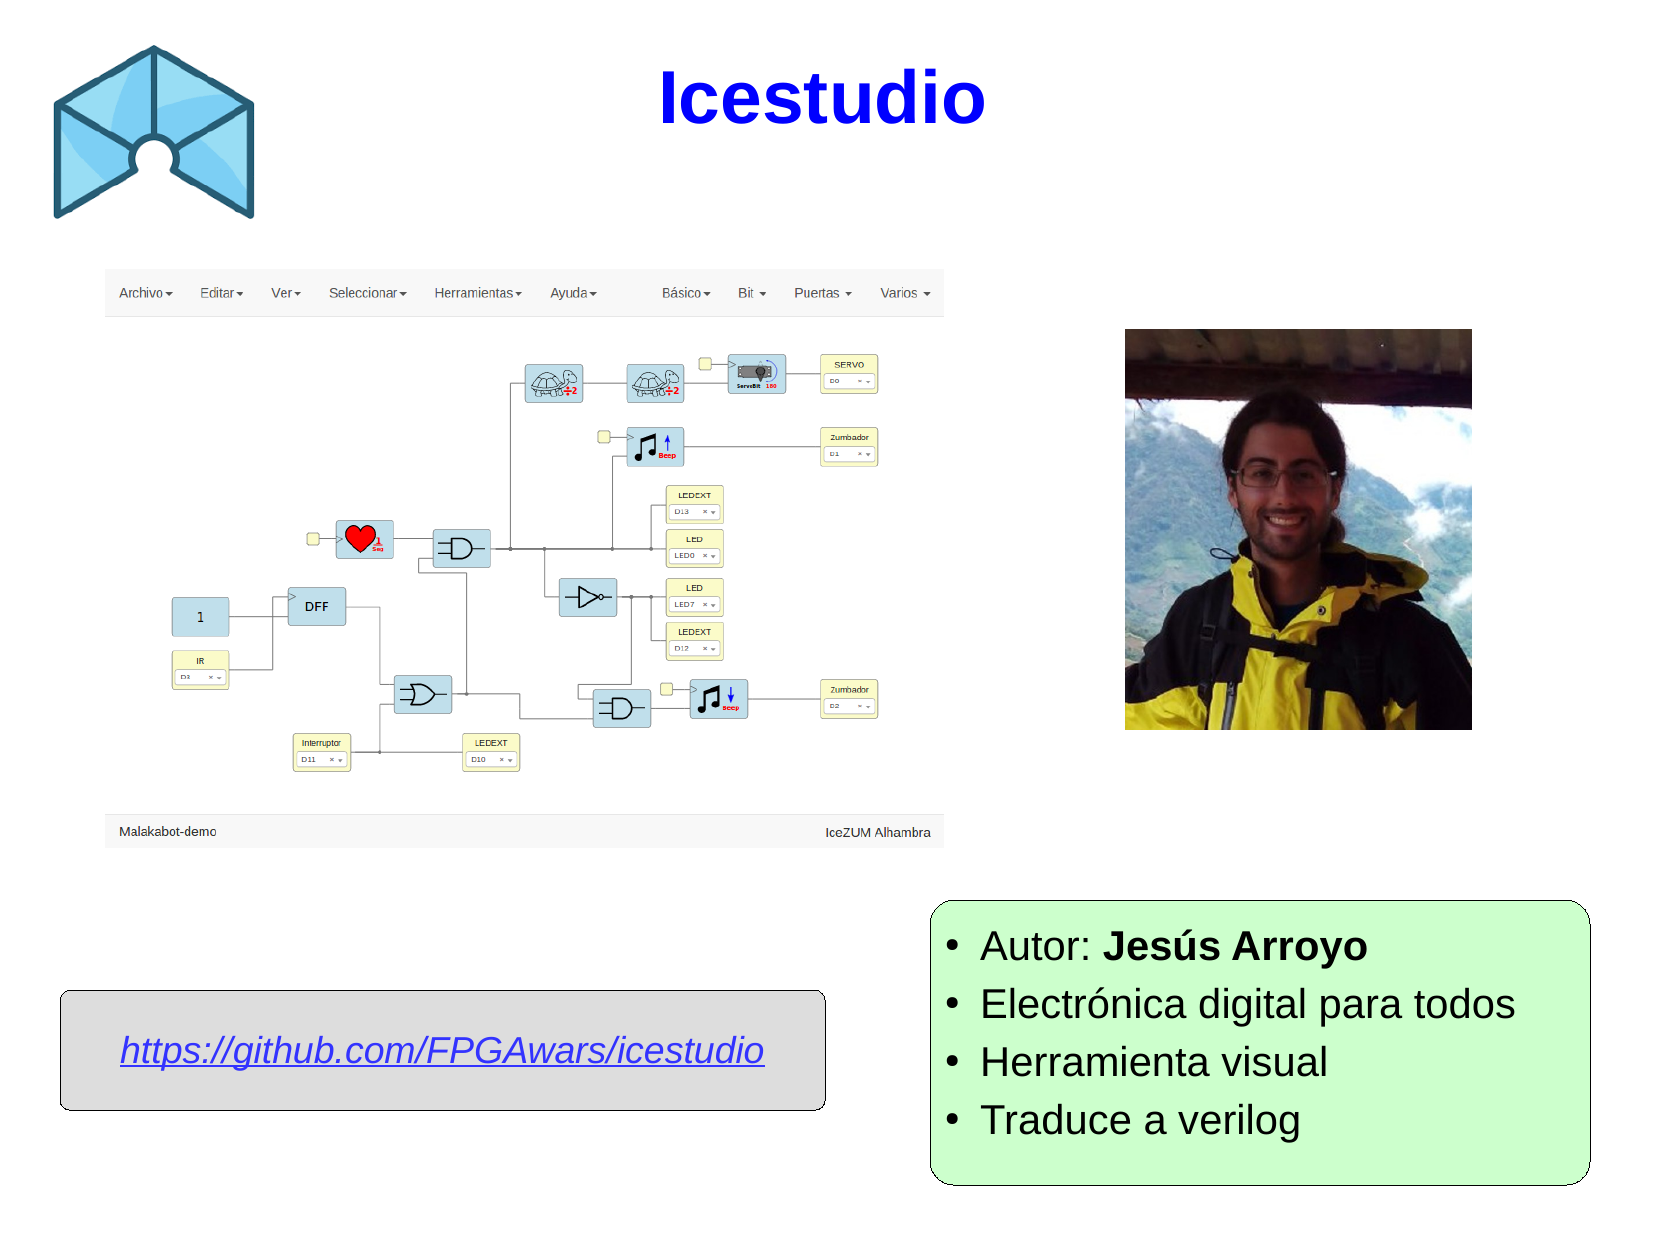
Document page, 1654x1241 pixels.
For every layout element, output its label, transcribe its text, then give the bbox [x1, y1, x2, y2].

text_box Icestudio [262, 45, 1571, 151]
text_box Autor: Jesús Arroyo Electrónica digital para todos Herramienta visual Traduce a verilog [930, 915, 1591, 1171]
picture [105, 269, 944, 848]
picture [1125, 329, 1472, 730]
text_box [931, 900, 1589, 915]
text_box https://github.com/FPGAwars/icestudio [60, 990, 826, 1111]
picture [45, 23, 262, 241]
text_box [932, 1171, 1588, 1186]
